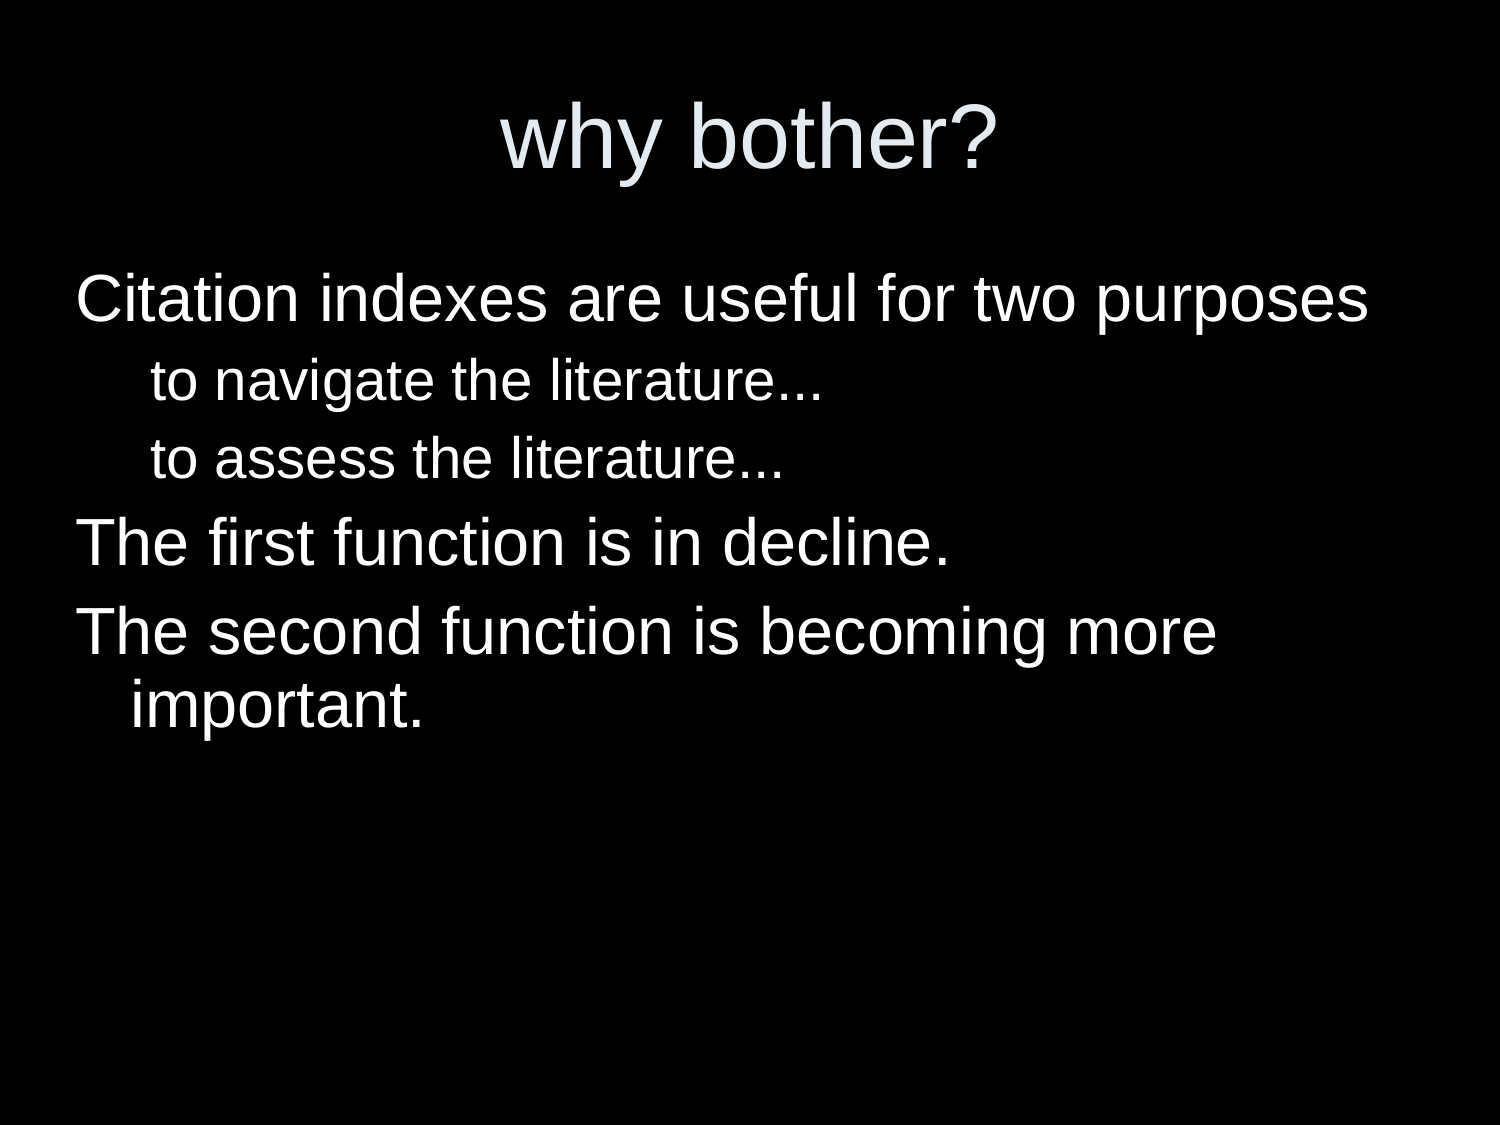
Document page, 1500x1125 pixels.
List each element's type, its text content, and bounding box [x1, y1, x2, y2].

title why bother? [75, 28, 1426, 250]
list Citation indexes are useful for two purposes to navigate the literature... to assess the literature... The first function is in decline. The second function is becoming more important. [75, 262, 1426, 991]
